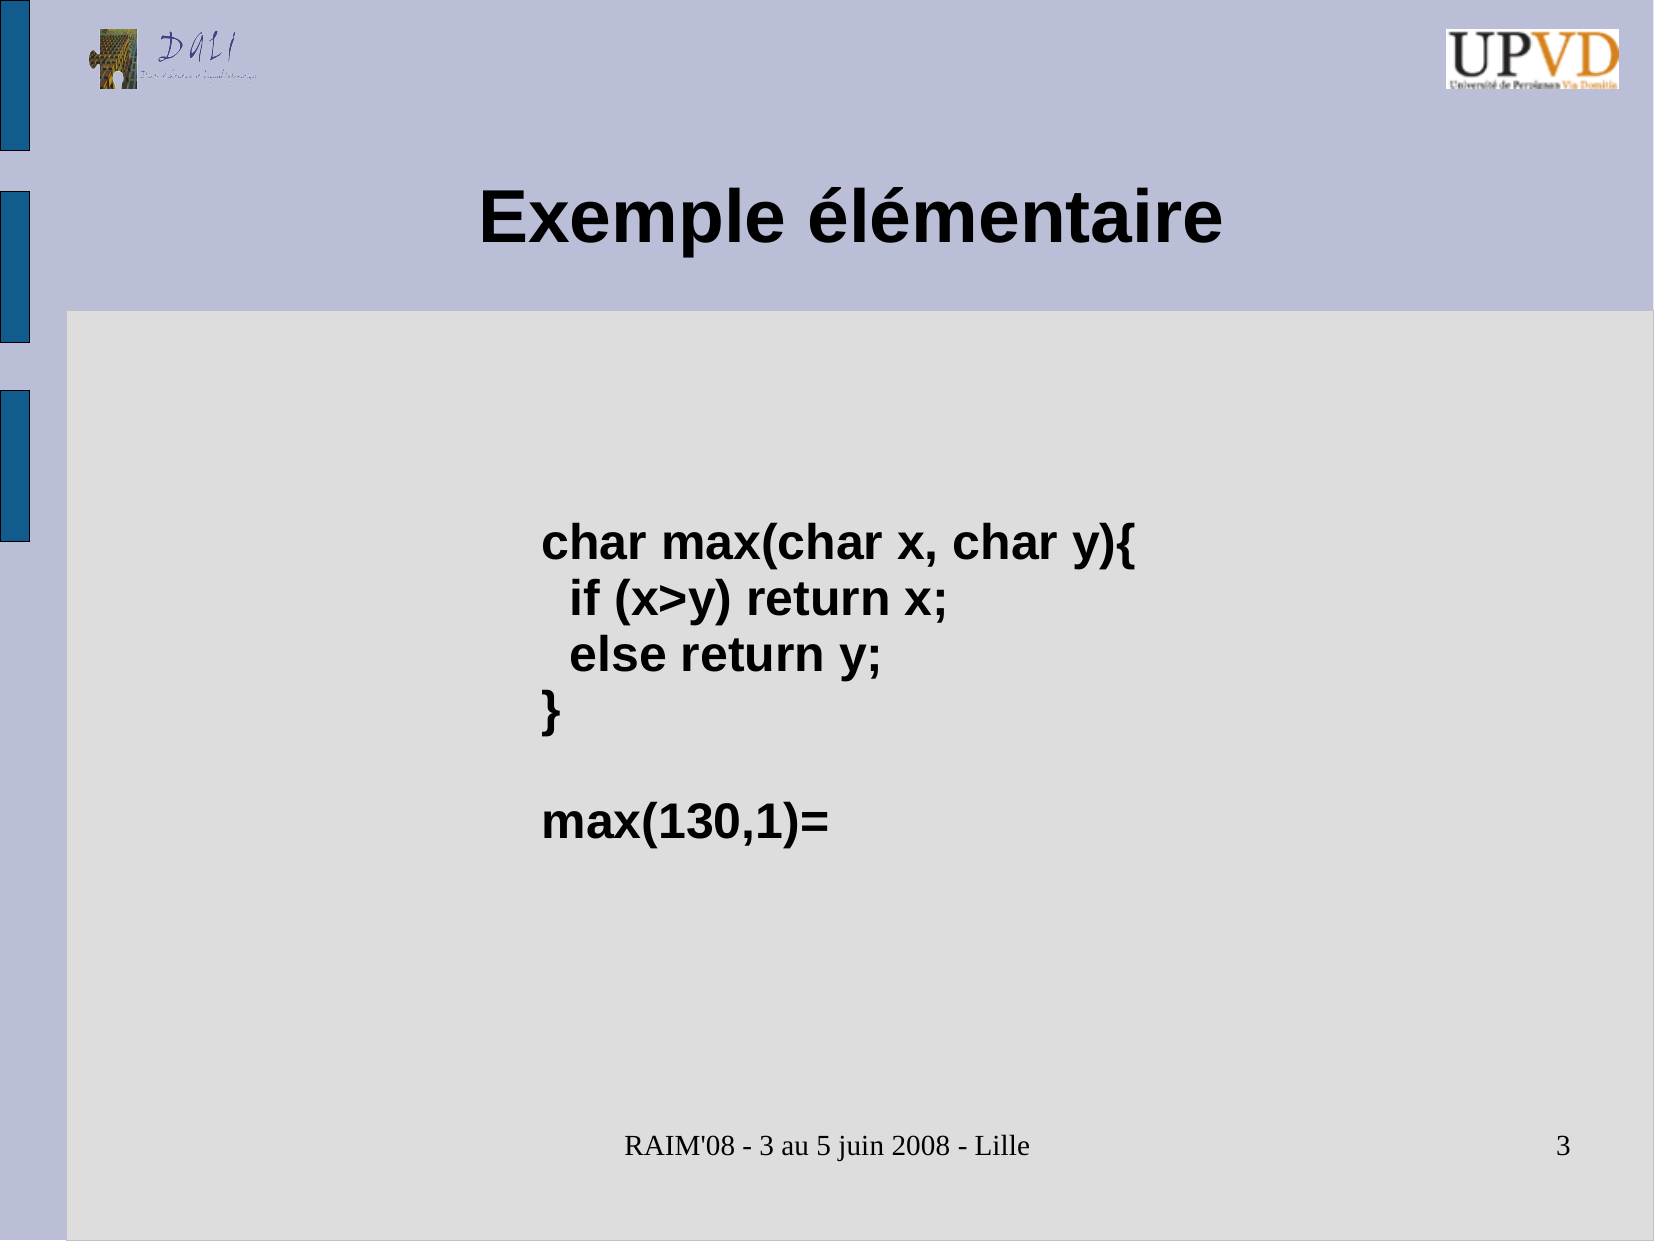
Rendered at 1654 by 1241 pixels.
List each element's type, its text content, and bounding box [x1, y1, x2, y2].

picture [1446, 29, 1619, 89]
picture [88, 29, 261, 89]
text_box Exemple élémentaire [463, 166, 1240, 266]
text_box char max(char x, char y){ if (x>y) return x; else return y; } max(130,1)= [526, 506, 1152, 864]
